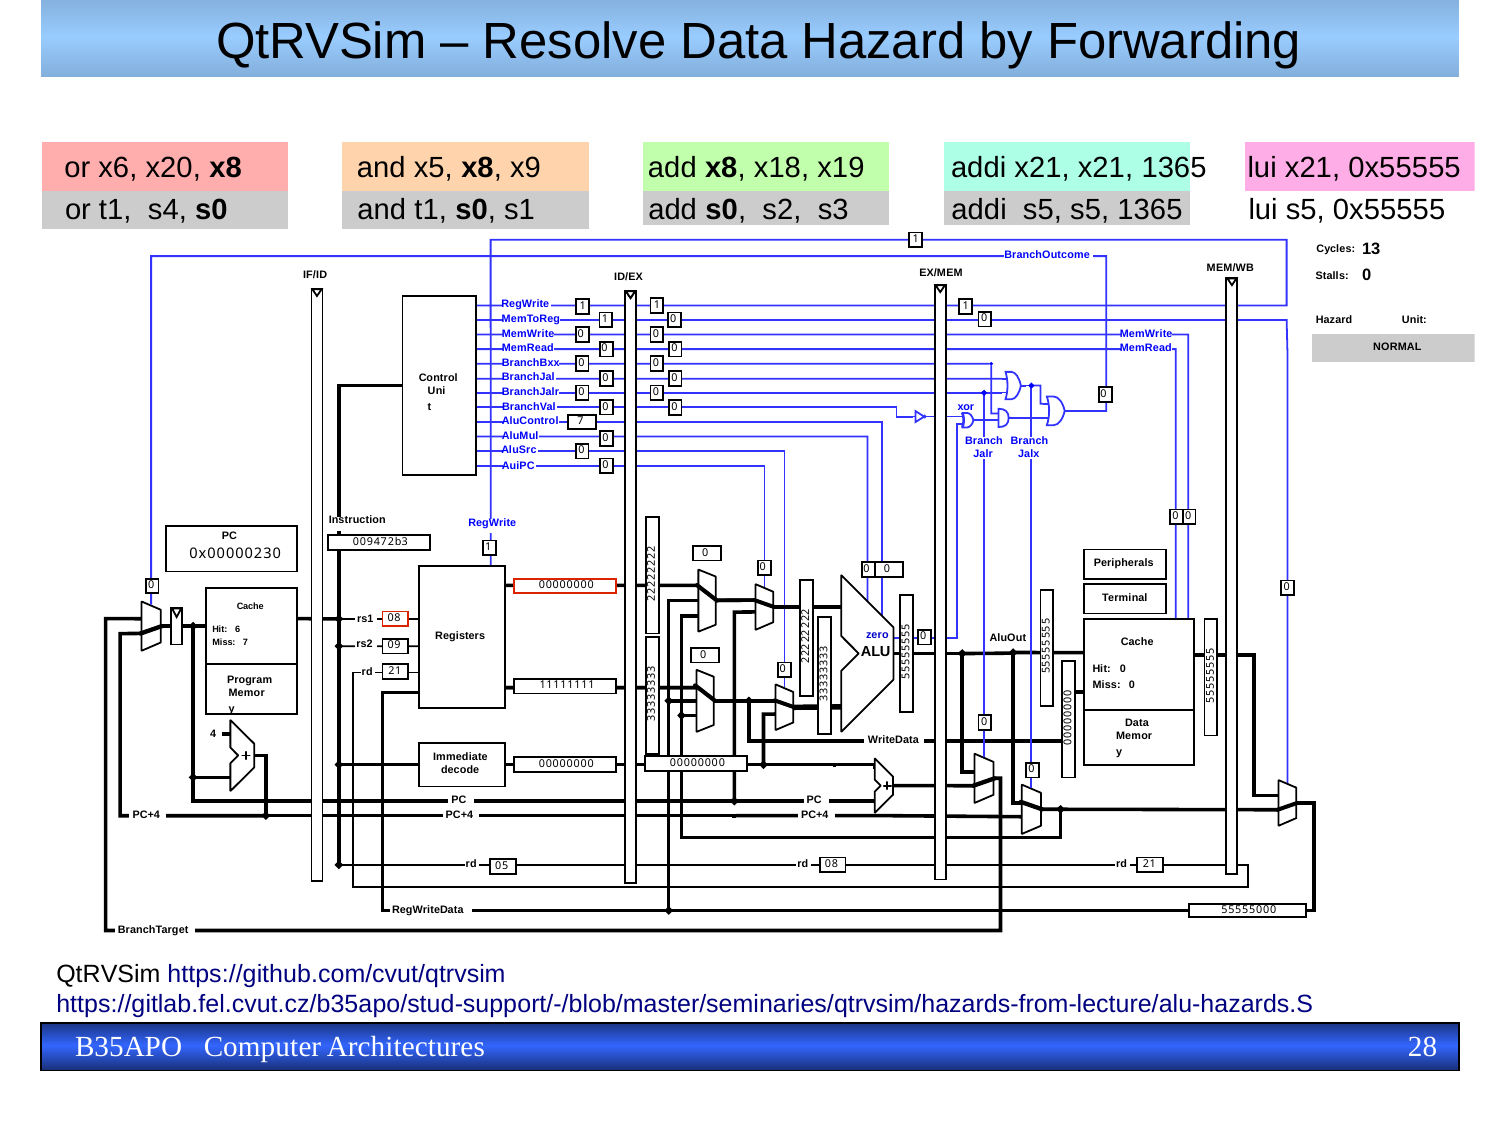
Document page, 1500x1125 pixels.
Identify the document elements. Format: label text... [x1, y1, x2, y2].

text_box QtRVSim https://github.com/cvut/qtrvsim https://gitlab.fel.cvut.cz/b35apo/stud-support/-/blob/master/seminaries/qtrvsim/hazards-from-lecture/alu-hazards.S [41, 950, 1463, 1026]
title QtRVSim – Resolve Data Hazard by Forwarding [41, 0, 1459, 77]
chart [18, 78, 1475, 968]
